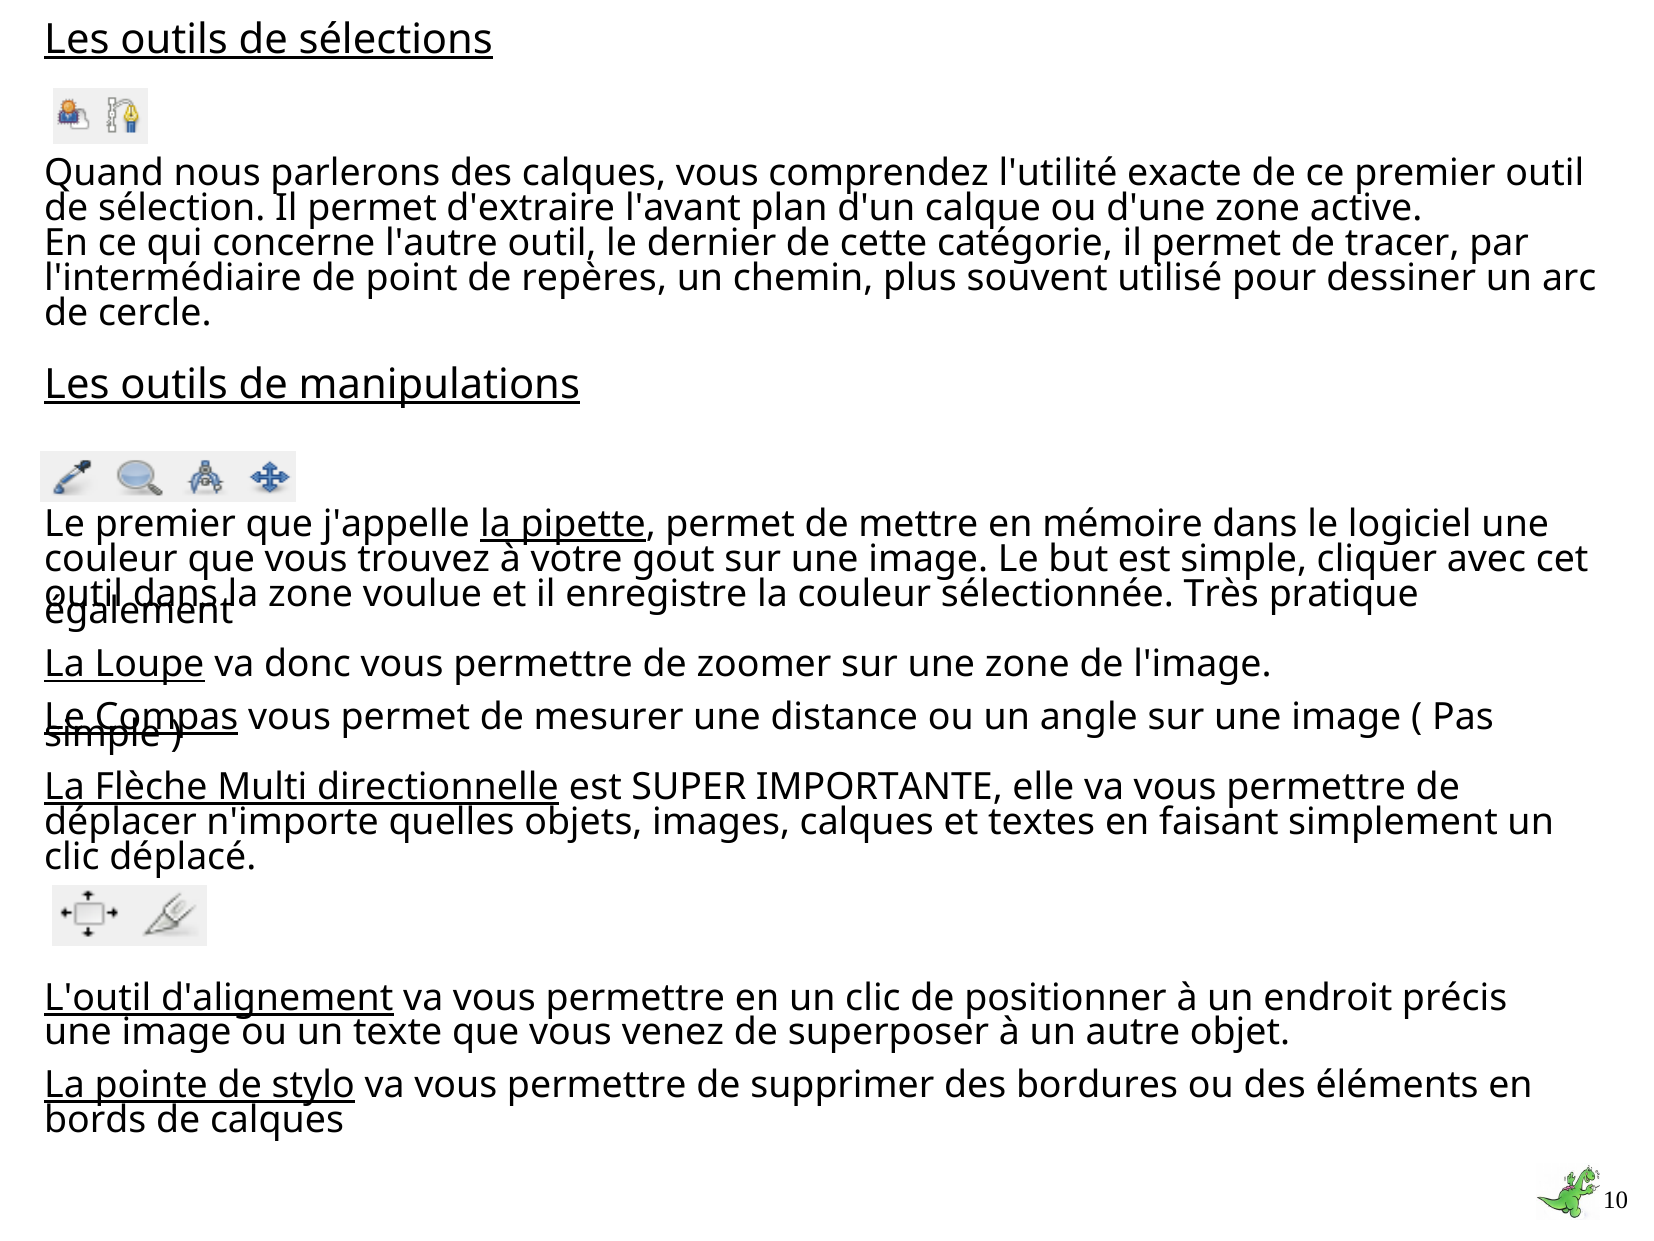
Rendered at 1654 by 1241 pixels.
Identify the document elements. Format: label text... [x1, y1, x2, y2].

picture [52, 885, 207, 946]
text_box Les outils de sélections Quand nous parlerons des calques, vous comprendez l'utilité exacte de ce premier outil de sélection. Il permet d'extraire l'avant plan d'un calque ou d'une zone active. En ce qui concerne l'autre outil, le dernier de cette catégorie, il permet de tracer, par l'intermédiaire de point de repères, un chemin, plus souvent utilisé pour dessiner un arc de cercle. Les outils de manipulations Le premier que j'appelle la pipette, permet de mettre en mémoire dans le logiciel une couleur que vous trouvez à votre gout sur une image. Le but est simple, cliquer avec cet outil dans la zone voulue et il enregistre la couleur sélectionnée. Très pratique également La Loupe va donc vous permettre de zoomer sur une zone de l'image. Le Compas vous permet de mesurer une distance ou un angle sur une image ( Pas simple ) La Flèche Multi directionnelle est SUPER IMPORTANTE, elle va vous permettre de déplacer n'importe quelles objets, images, calques et textes en faisant simplement un clic déplacé. L'outil d'alignement va vous permettre en un clic de positionner à un endroit précis une image ou un texte que vous venez de superposer à un autre objet. La pointe de stylo va vous permettre de supprimer des bordures ou des éléments en bords de calques [29, 29, 1624, 1182]
picture [53, 88, 148, 144]
text_box 10 [1603, 1186, 1632, 1214]
picture [1536, 1182, 1600, 1220]
picture [40, 451, 296, 502]
